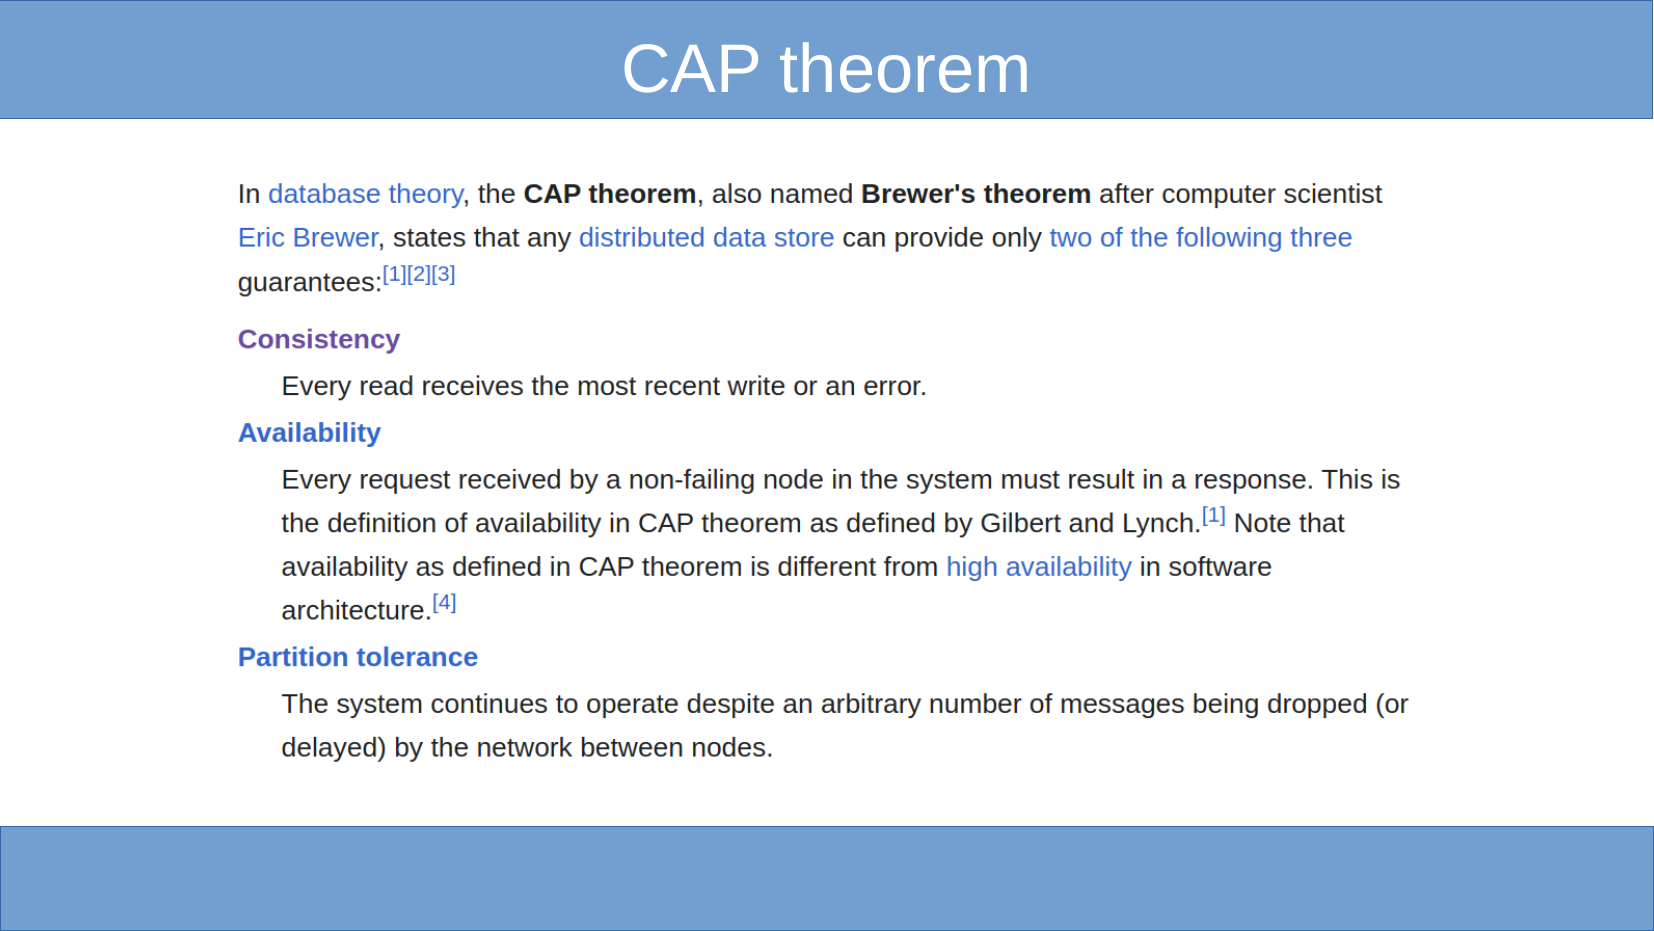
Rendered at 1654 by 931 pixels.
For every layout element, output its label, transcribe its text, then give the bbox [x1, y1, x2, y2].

picture [233, 177, 1420, 768]
title CAP theorem [59, 29, 1595, 108]
